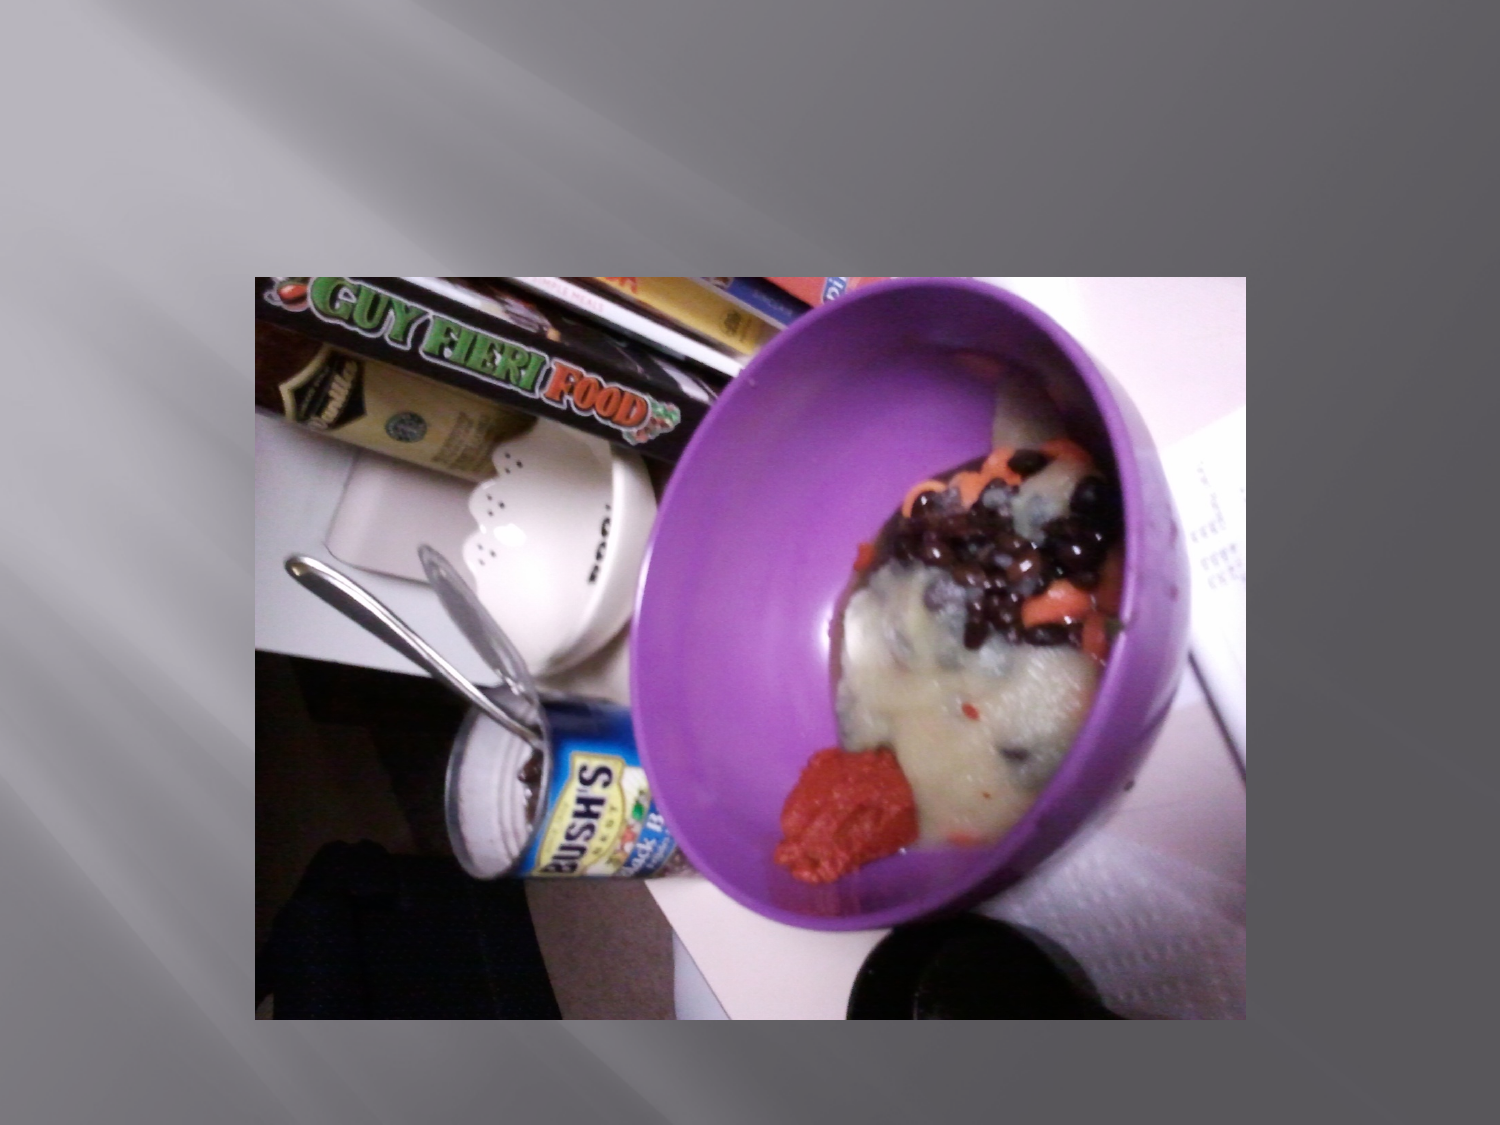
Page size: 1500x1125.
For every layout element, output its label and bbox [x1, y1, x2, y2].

picture [255, 277, 1246, 1020]
